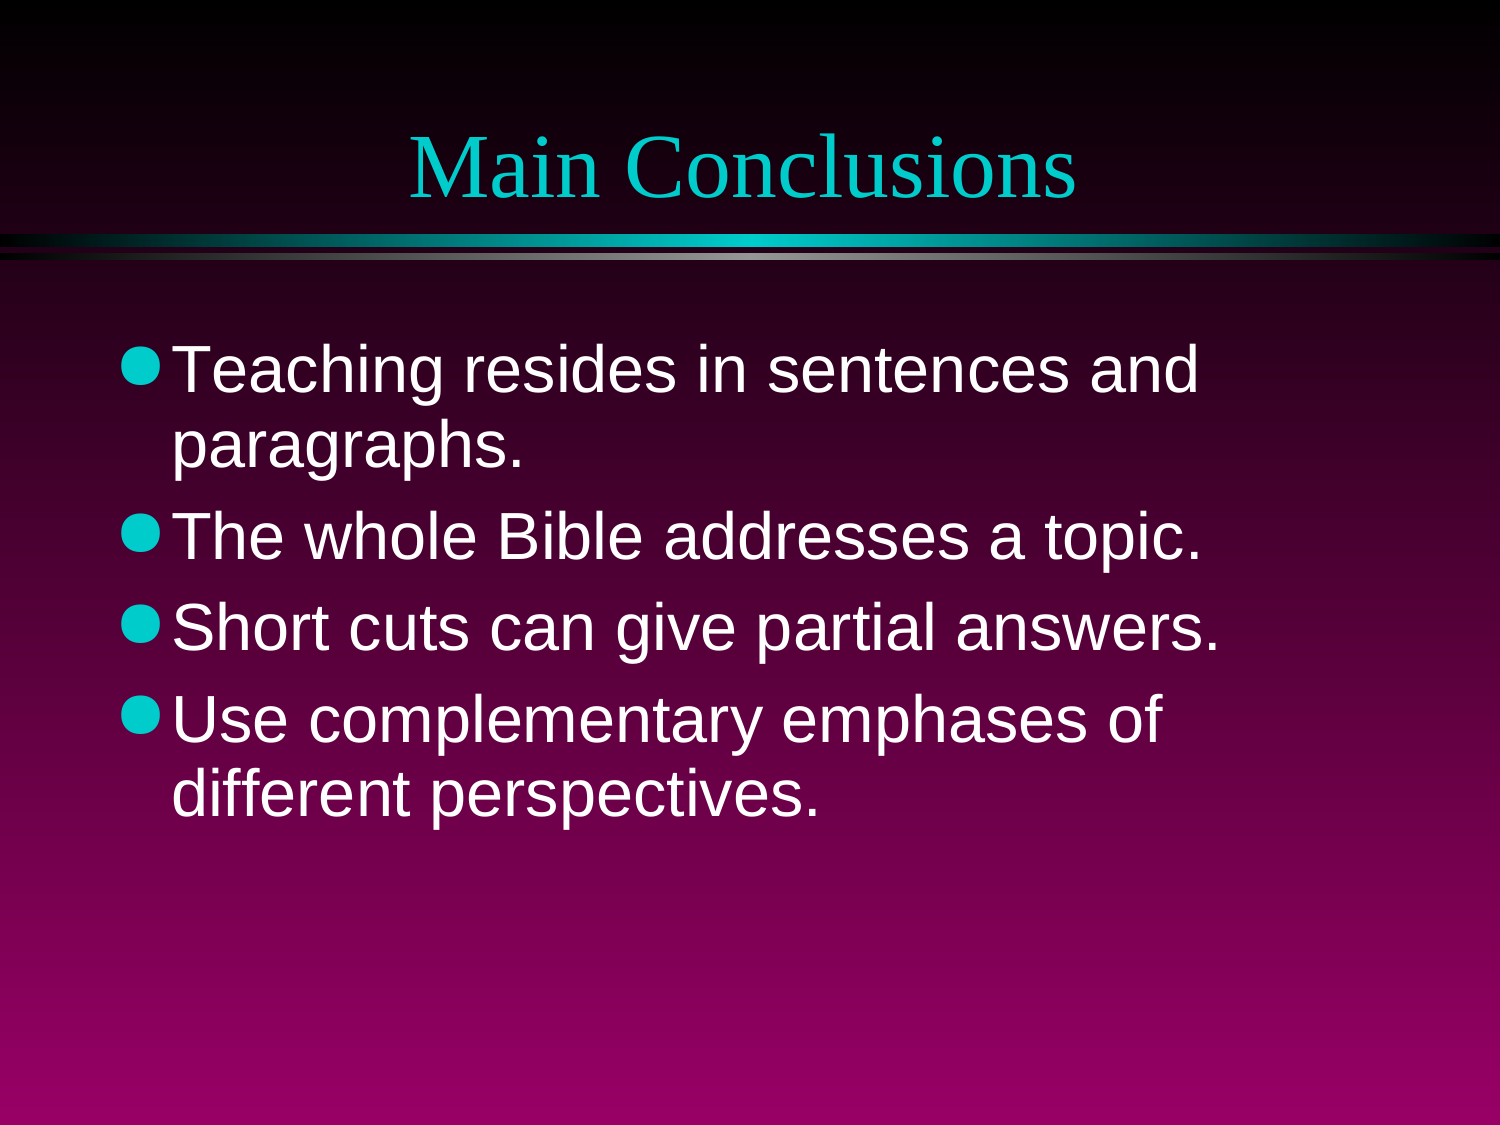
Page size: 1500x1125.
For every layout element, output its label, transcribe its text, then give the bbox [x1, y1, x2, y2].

list Teaching resides in sentences and paragraphs. The whole Bible addresses a topic. Short cuts can give partial answers. Use complementary emphases of different perspectives. [99, 324, 1388, 1001]
title Main Conclusions [99, 37, 1388, 225]
